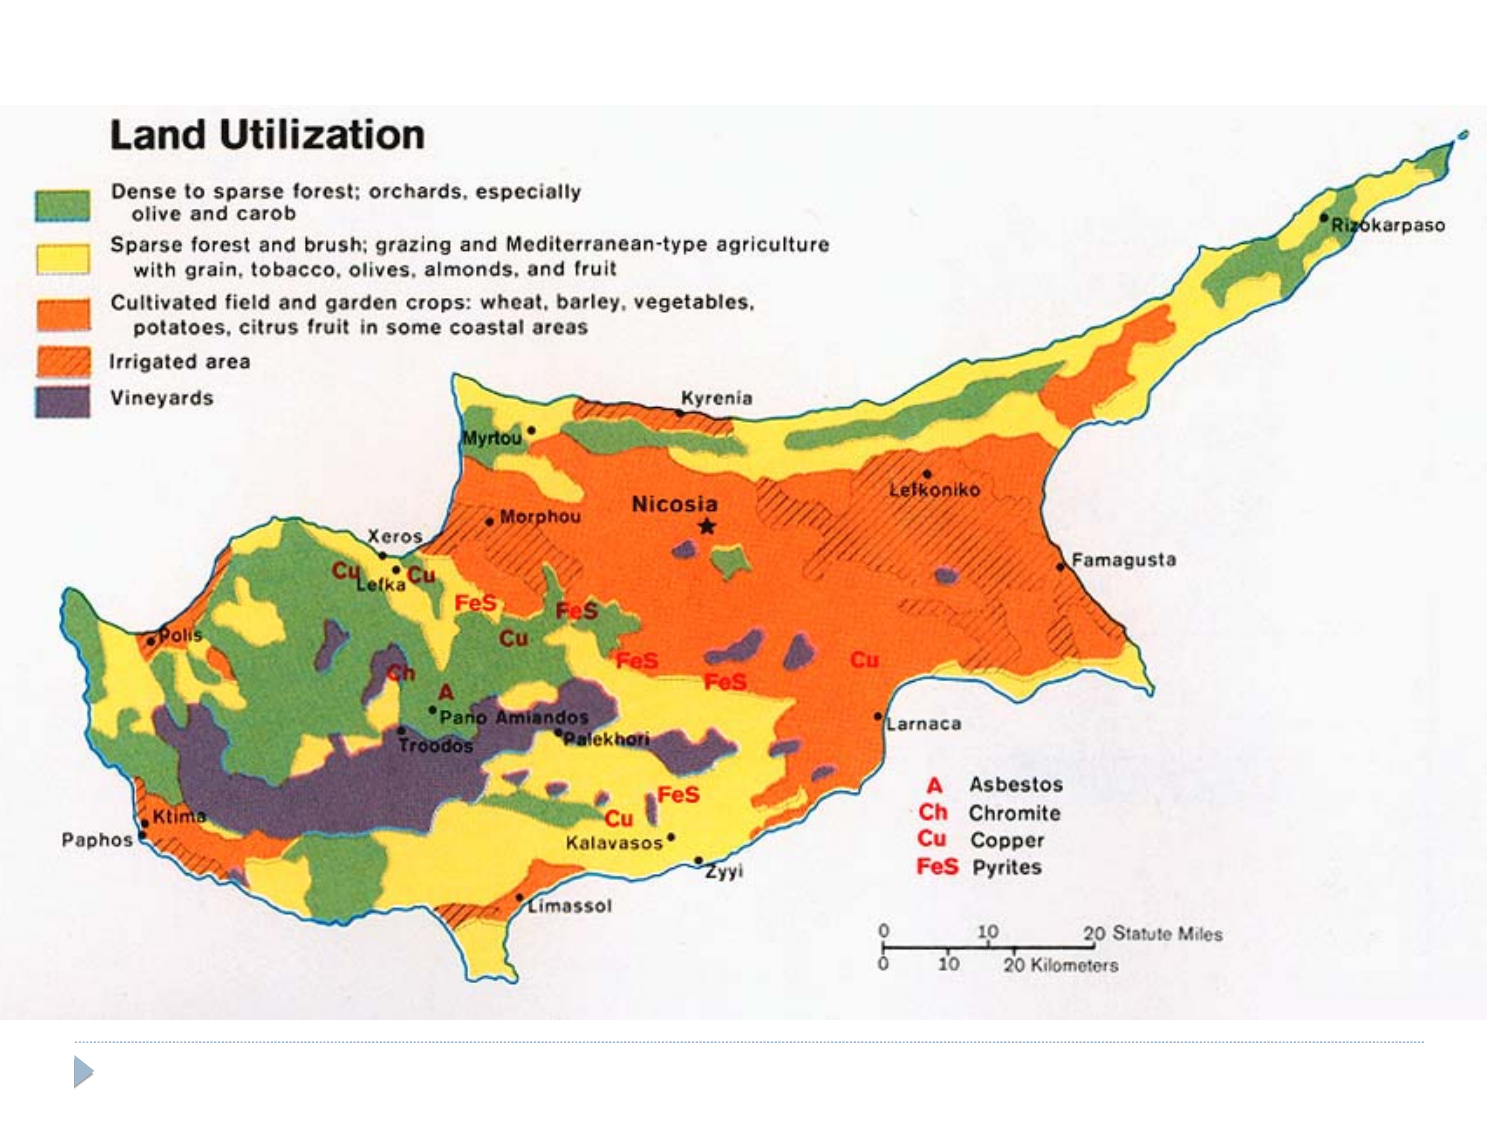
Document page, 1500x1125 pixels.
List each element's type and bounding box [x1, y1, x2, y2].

picture [0, 105, 1487, 1020]
